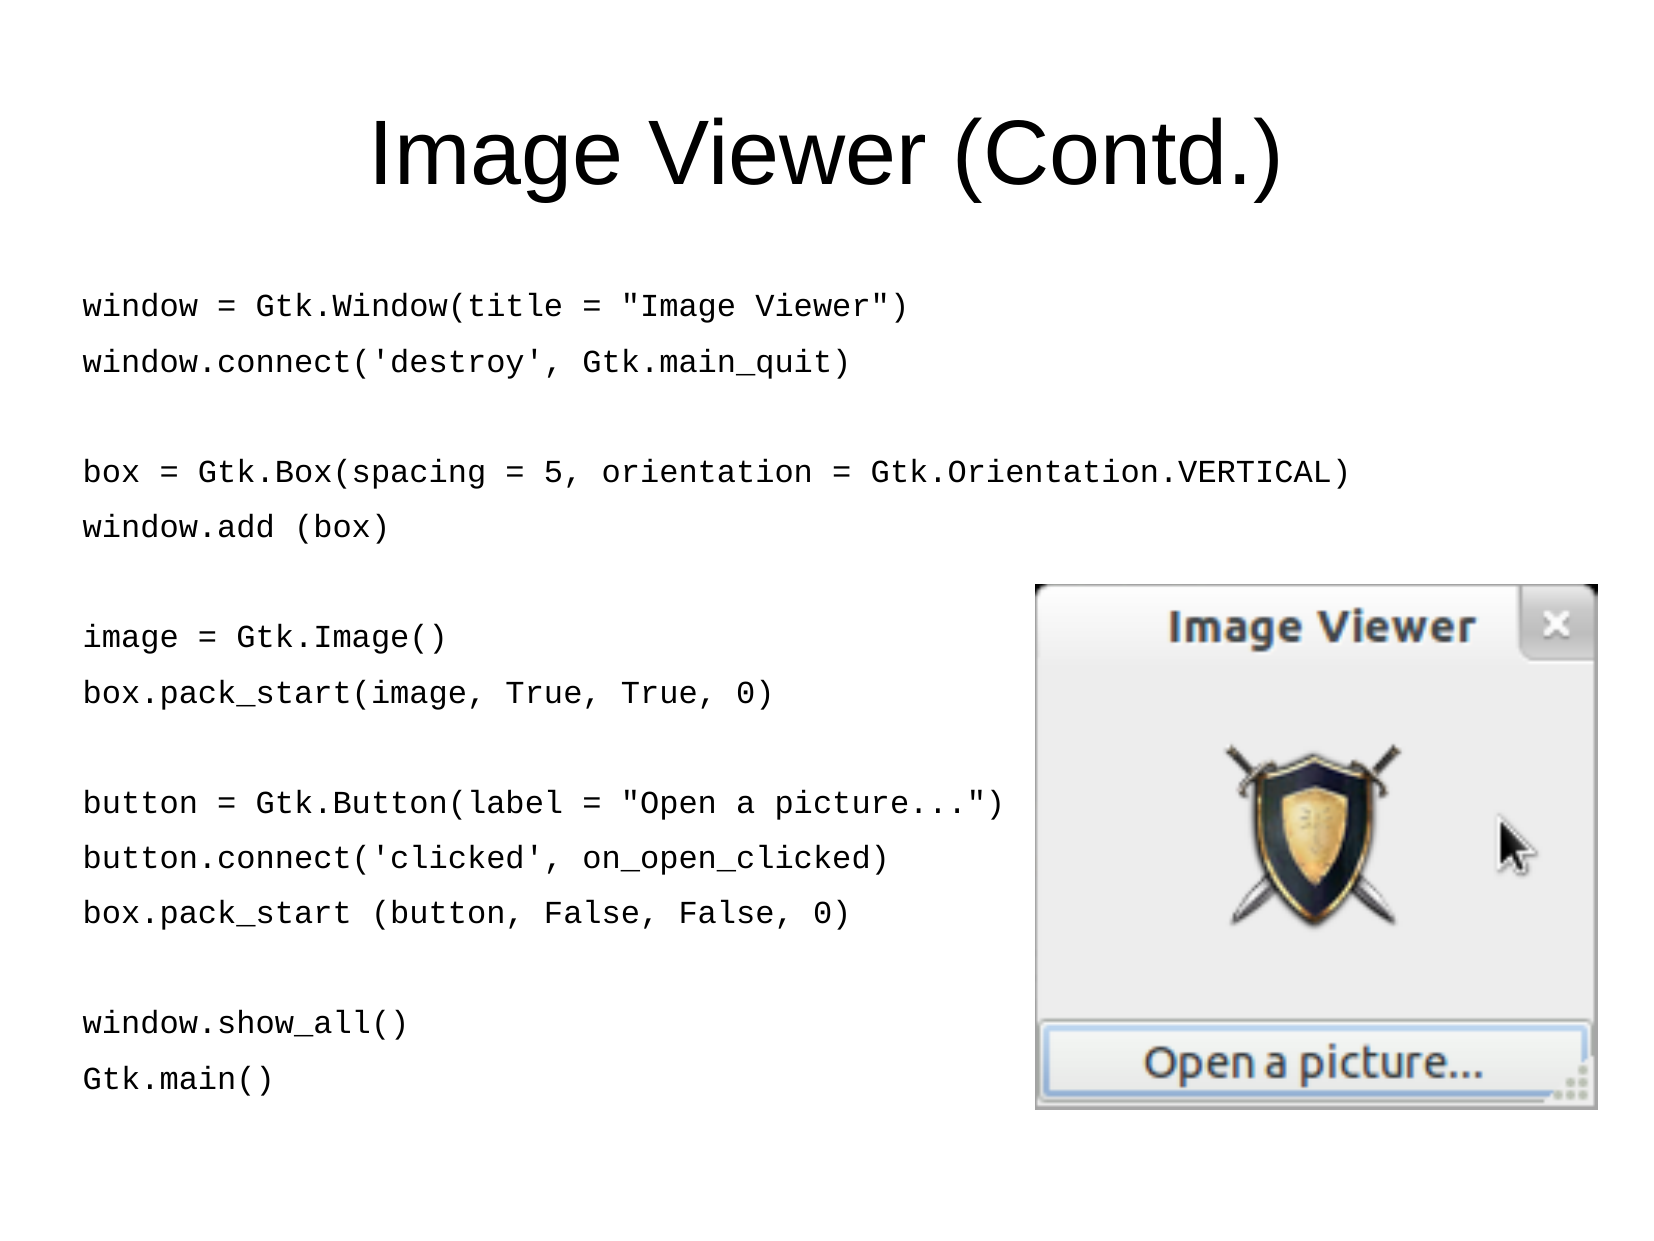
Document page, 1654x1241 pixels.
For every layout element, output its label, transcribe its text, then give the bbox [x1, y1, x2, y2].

list window = Gtk.Window(title = "Image Viewer") window.connect('destroy', Gtk.main_quit) box = Gtk.Box(spacing = 5, orientation = Gtk.Orientation.VERTICAL) window.add (box) image = Gtk.Image() box.pack_start(image, True, True, 0) button = Gtk.Button(label = "Open a picture...") button.connect('clicked', on_open_clicked) box.pack_start (button, False, False, 0) window.show_all() Gtk.main() [82, 290, 1571, 1109]
picture [1035, 584, 1598, 1111]
title Image Viewer (Contd.) [82, 49, 1571, 257]
